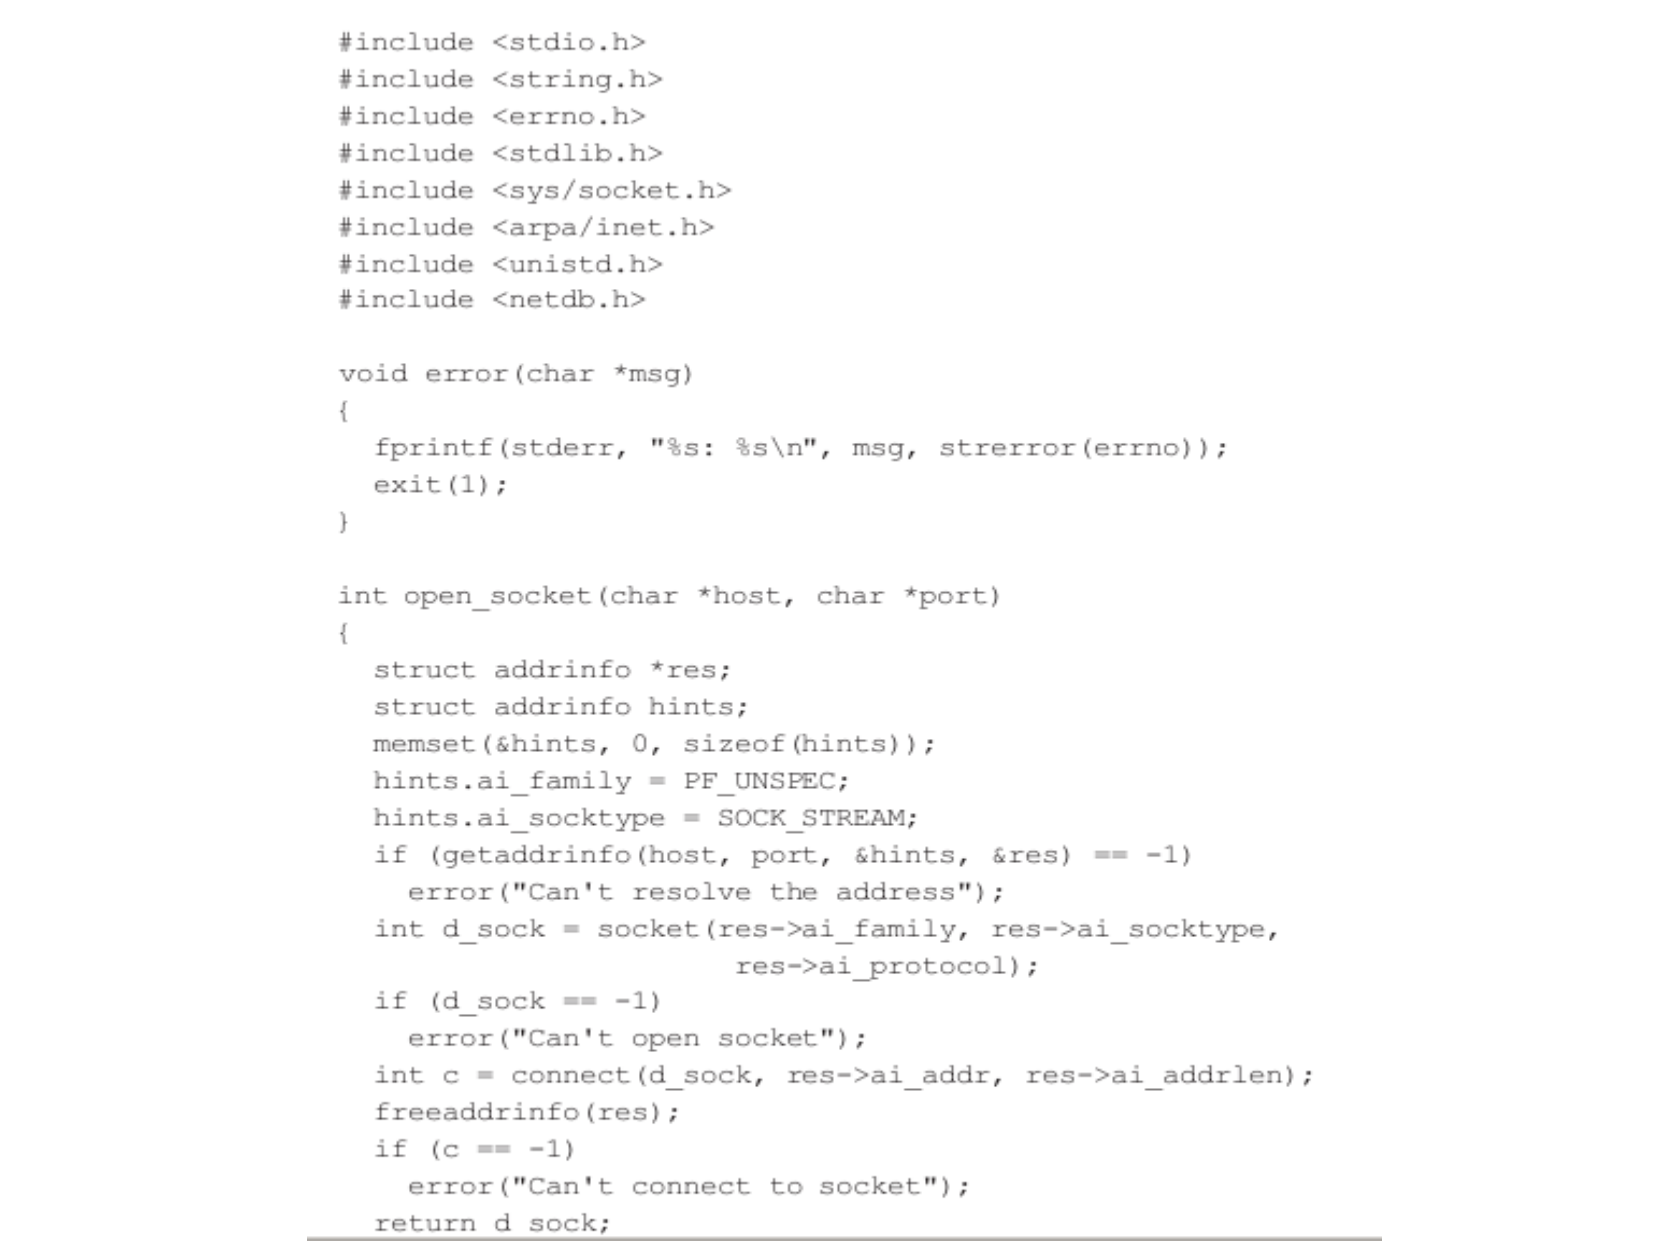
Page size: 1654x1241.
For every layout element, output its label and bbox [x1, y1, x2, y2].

picture [307, 23, 1382, 1241]
